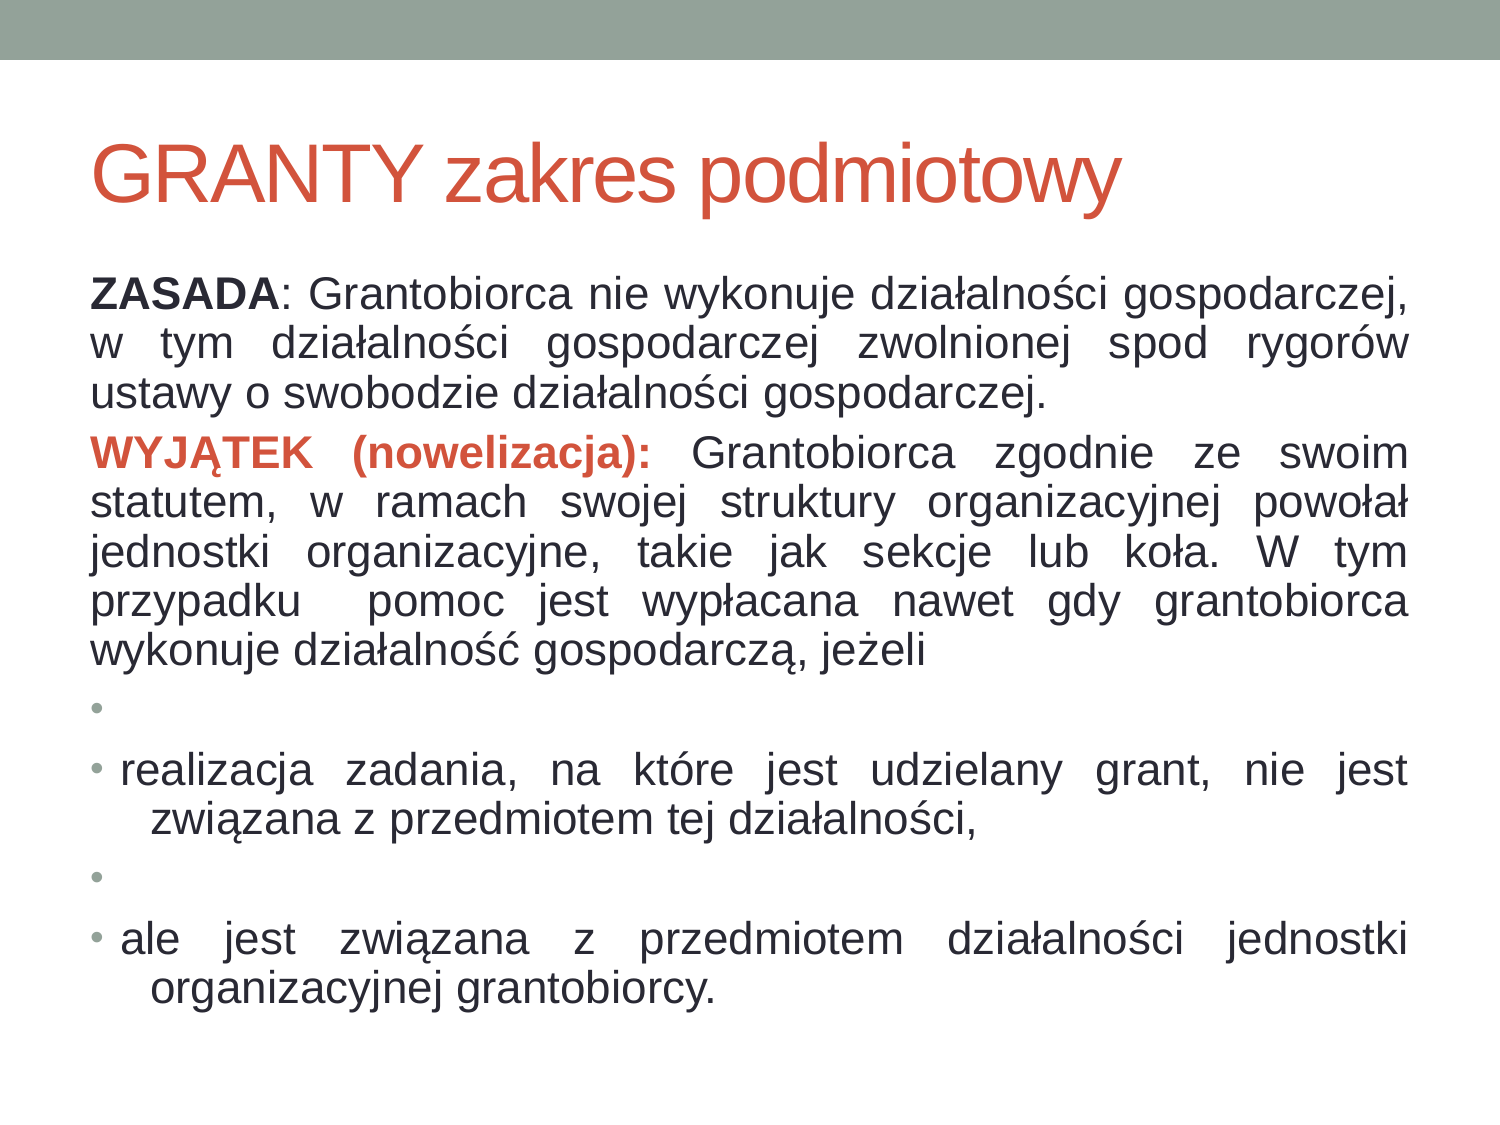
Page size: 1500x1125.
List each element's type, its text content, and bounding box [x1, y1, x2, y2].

title GRANTY zakres podmiotowy [75, 87, 1426, 251]
list ZASADA: Grantobiorca nie wykonuje działalności gospodarczej, w tym działalności gospodarczej zwolnionej spod rygorów ustawy o swobodzie działalności gospodarczej. WYJĄTEK (nowelizacja): Grantobiorca zgodnie ze swoim statutem, w ramach swojej struktury organizacyjnej powołał jednostki organizacyjne, takie jak sekcje lub koła. W tym przypadku pomoc jest wypłacana nawet gdy grantobiorca wykonuje działalność gospodarczą, jeżeli realizacja zadania, na które jest udzielany grant, nie jest związana z przedmiotem tej działalności, ale jest związana z przedmiotem działalności jednostki organizacyjnej grantobiorcy. [75, 262, 1426, 1063]
